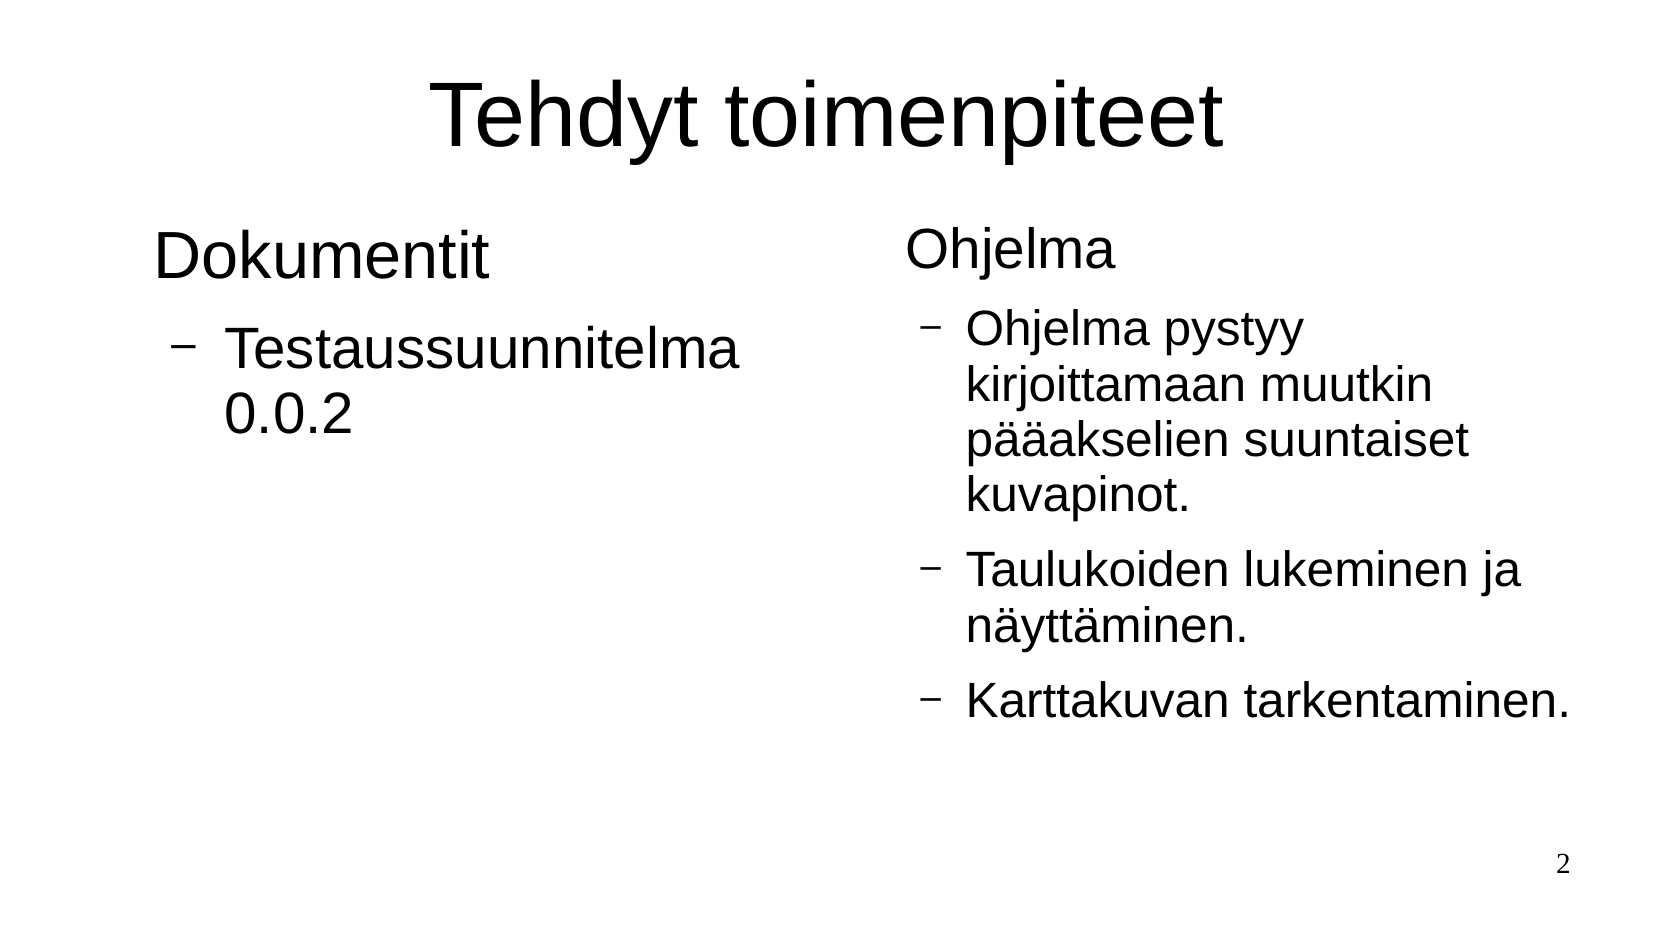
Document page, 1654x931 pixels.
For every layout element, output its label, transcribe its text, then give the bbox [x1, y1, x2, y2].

list Ohjelma Ohjelma pystyy kirjoittamaan muutkin pääakselien suuntaiset kuvapinot. Taulukoiden lukeminen ja näyttäminen. Karttakuvan tarkentaminen. [845, 217, 1572, 758]
list Dokumentit Testaussuunnitelma 0.0.2 [82, 217, 809, 758]
title Tehdyt toimenpiteet [82, 37, 1571, 193]
